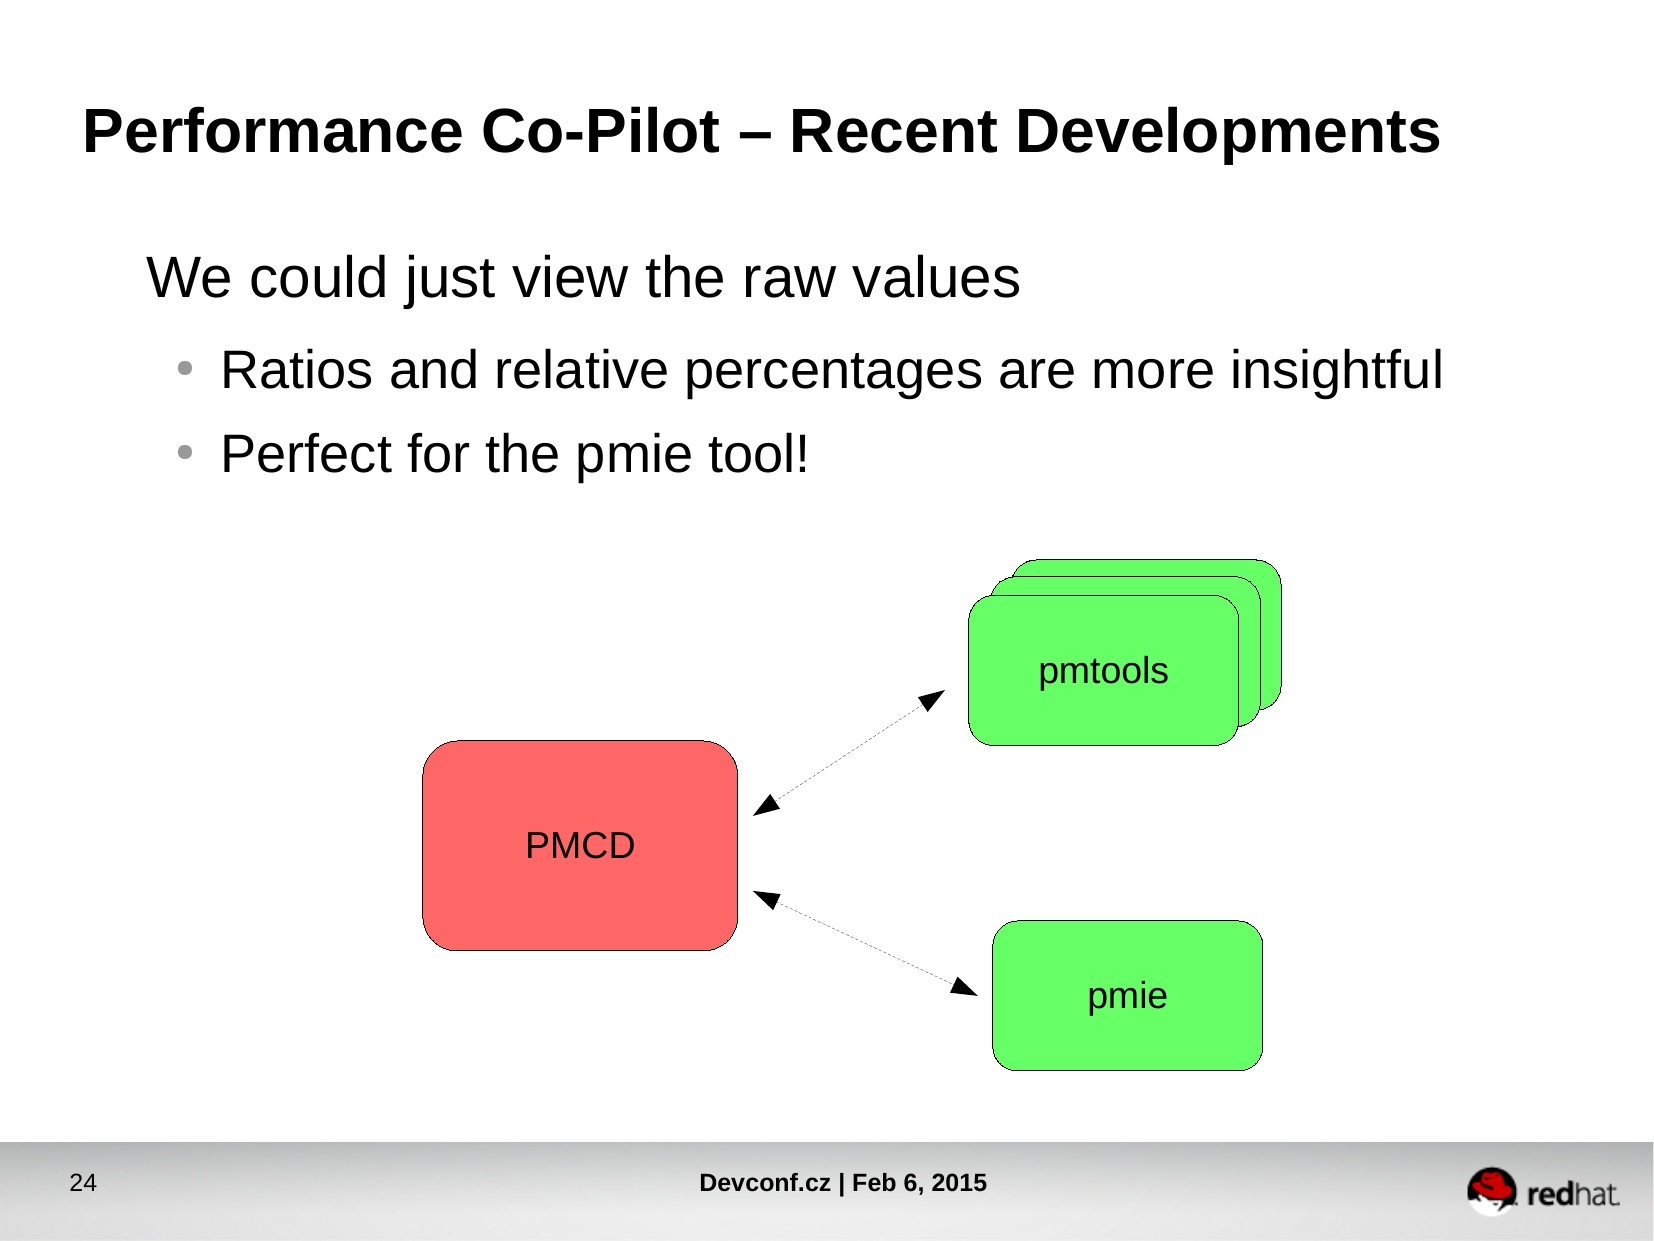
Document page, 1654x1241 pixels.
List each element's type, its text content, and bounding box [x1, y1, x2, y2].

list We could just view the raw values Ratios and relative percentages are more insightful Perfect for the pmie tool! [86, 244, 1576, 1039]
title Performance Co-Pilot – Recent Developments [82, 37, 1571, 226]
text_box PMCD [422, 740, 738, 951]
text_box pmie [992, 920, 1263, 1071]
text_box pmtools [968, 595, 1239, 746]
picture [0, 1142, 1654, 1241]
text_box [991, 559, 1282, 727]
